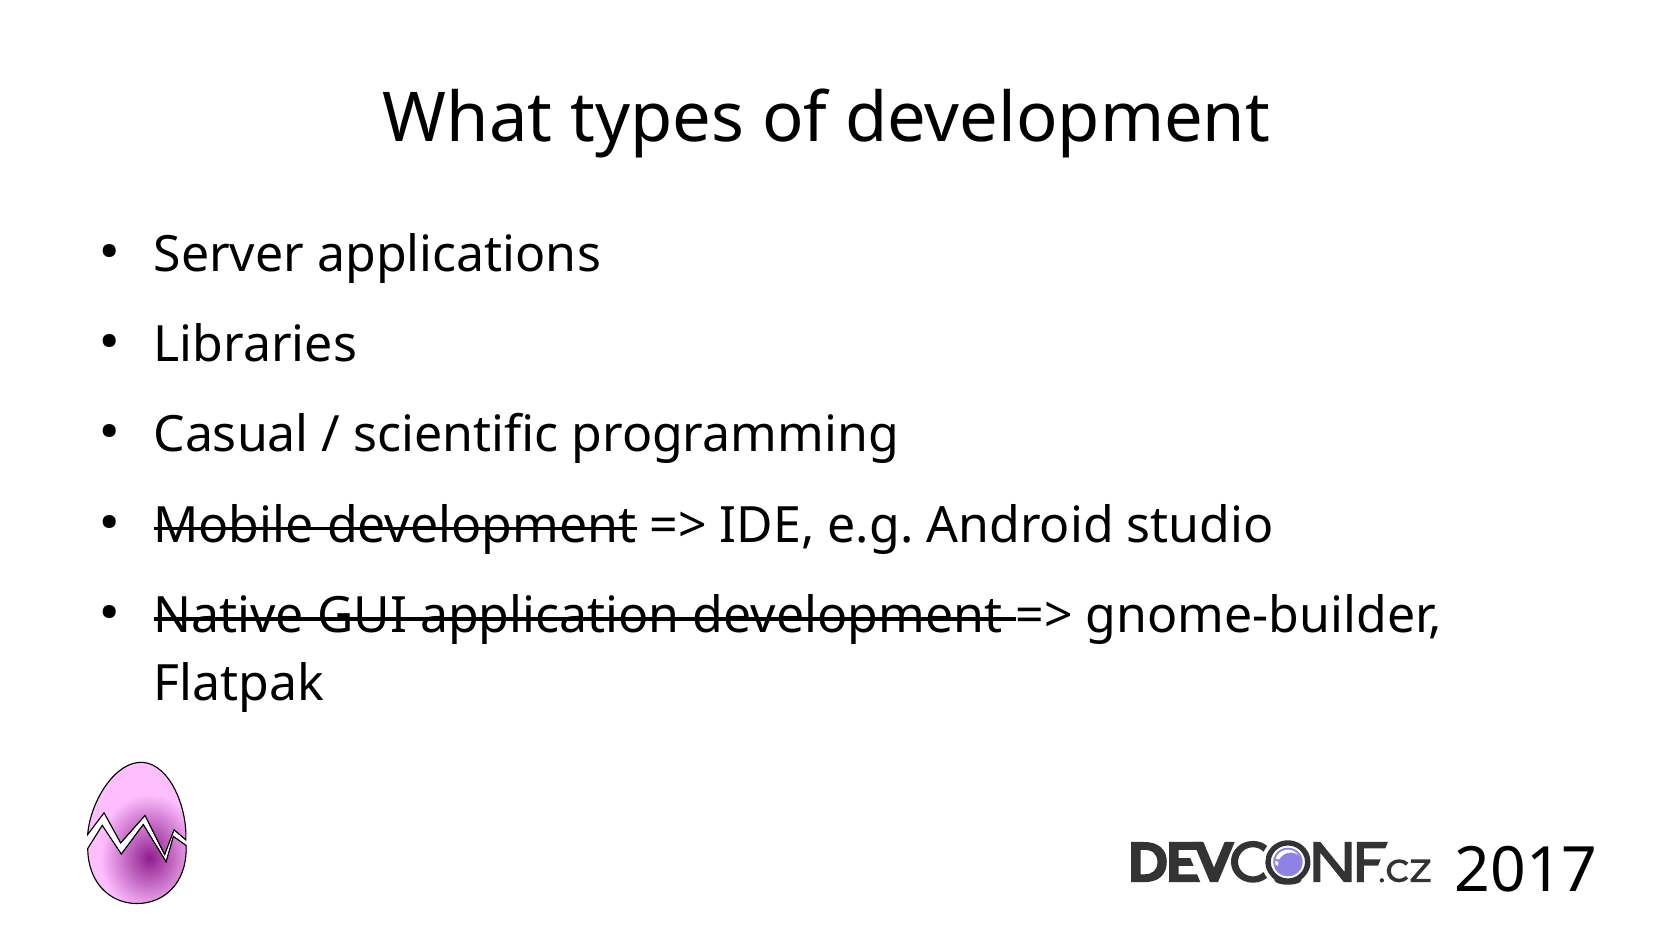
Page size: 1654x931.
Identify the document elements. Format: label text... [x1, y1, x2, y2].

list Server applications Libraries Casual / scientific programming Mobile development => IDE, e.g. Android studio Native GUI application development => gnome-builder, Flatpak [82, 217, 1571, 758]
title What types of development [82, 37, 1571, 193]
